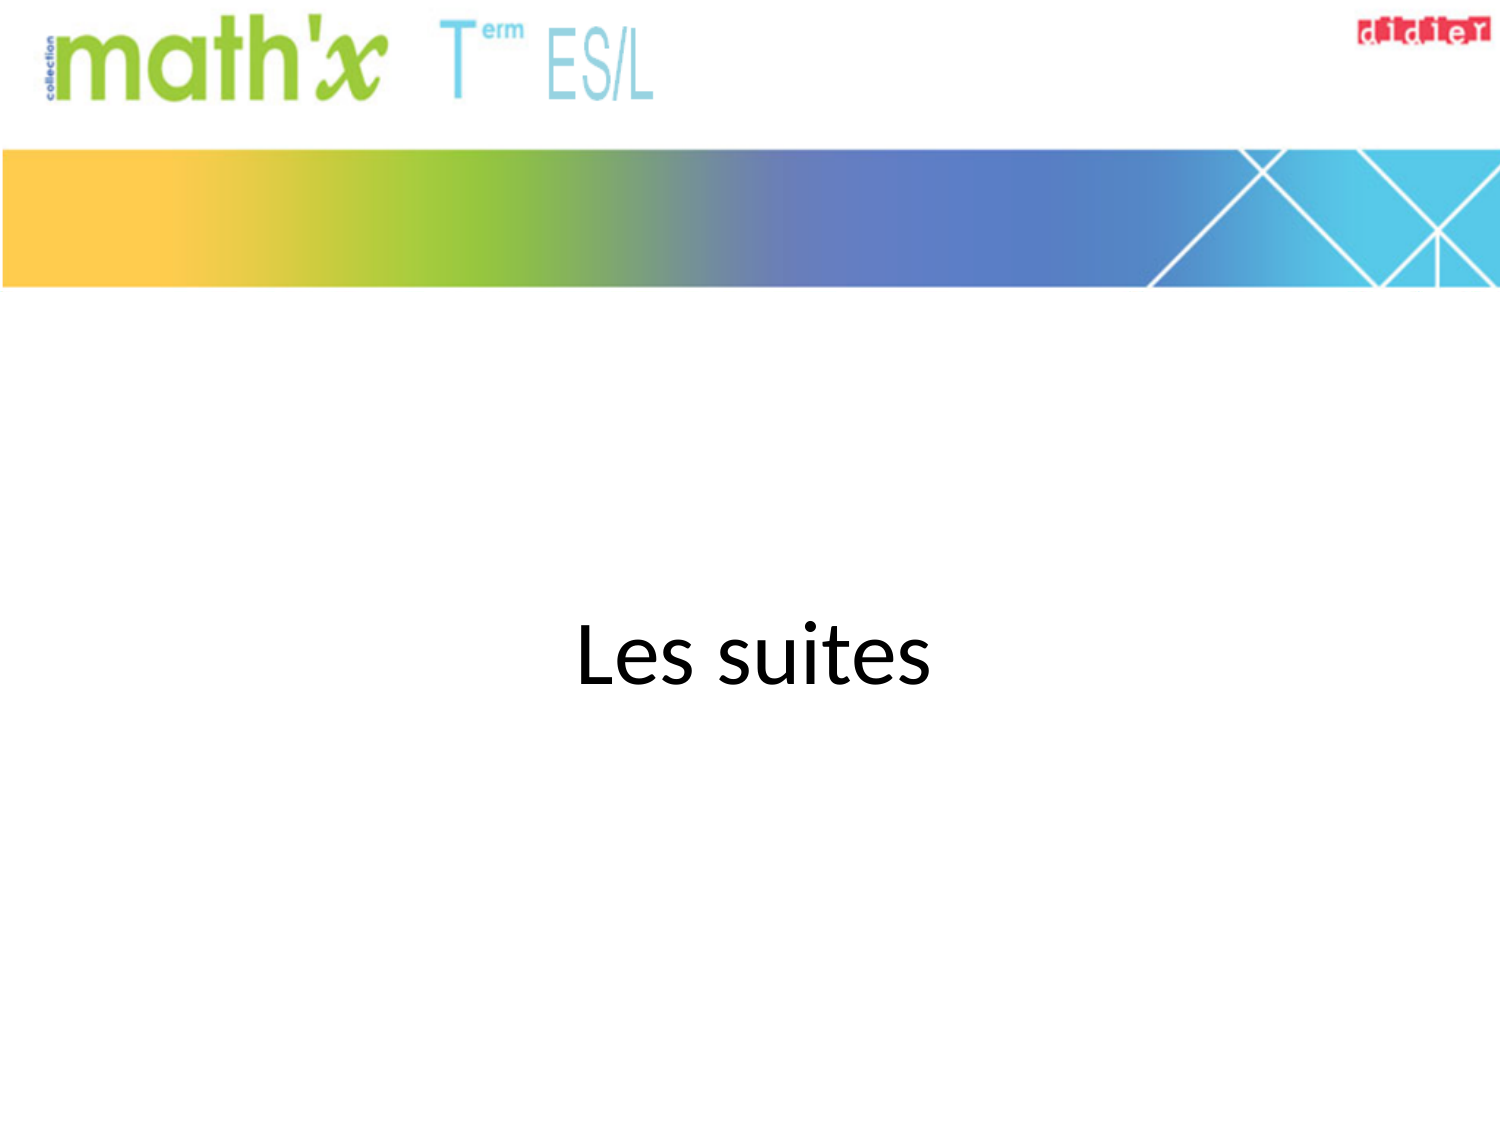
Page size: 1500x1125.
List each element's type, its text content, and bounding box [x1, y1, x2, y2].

picture [0, 0, 1500, 291]
title Les suites [117, 527, 1393, 769]
